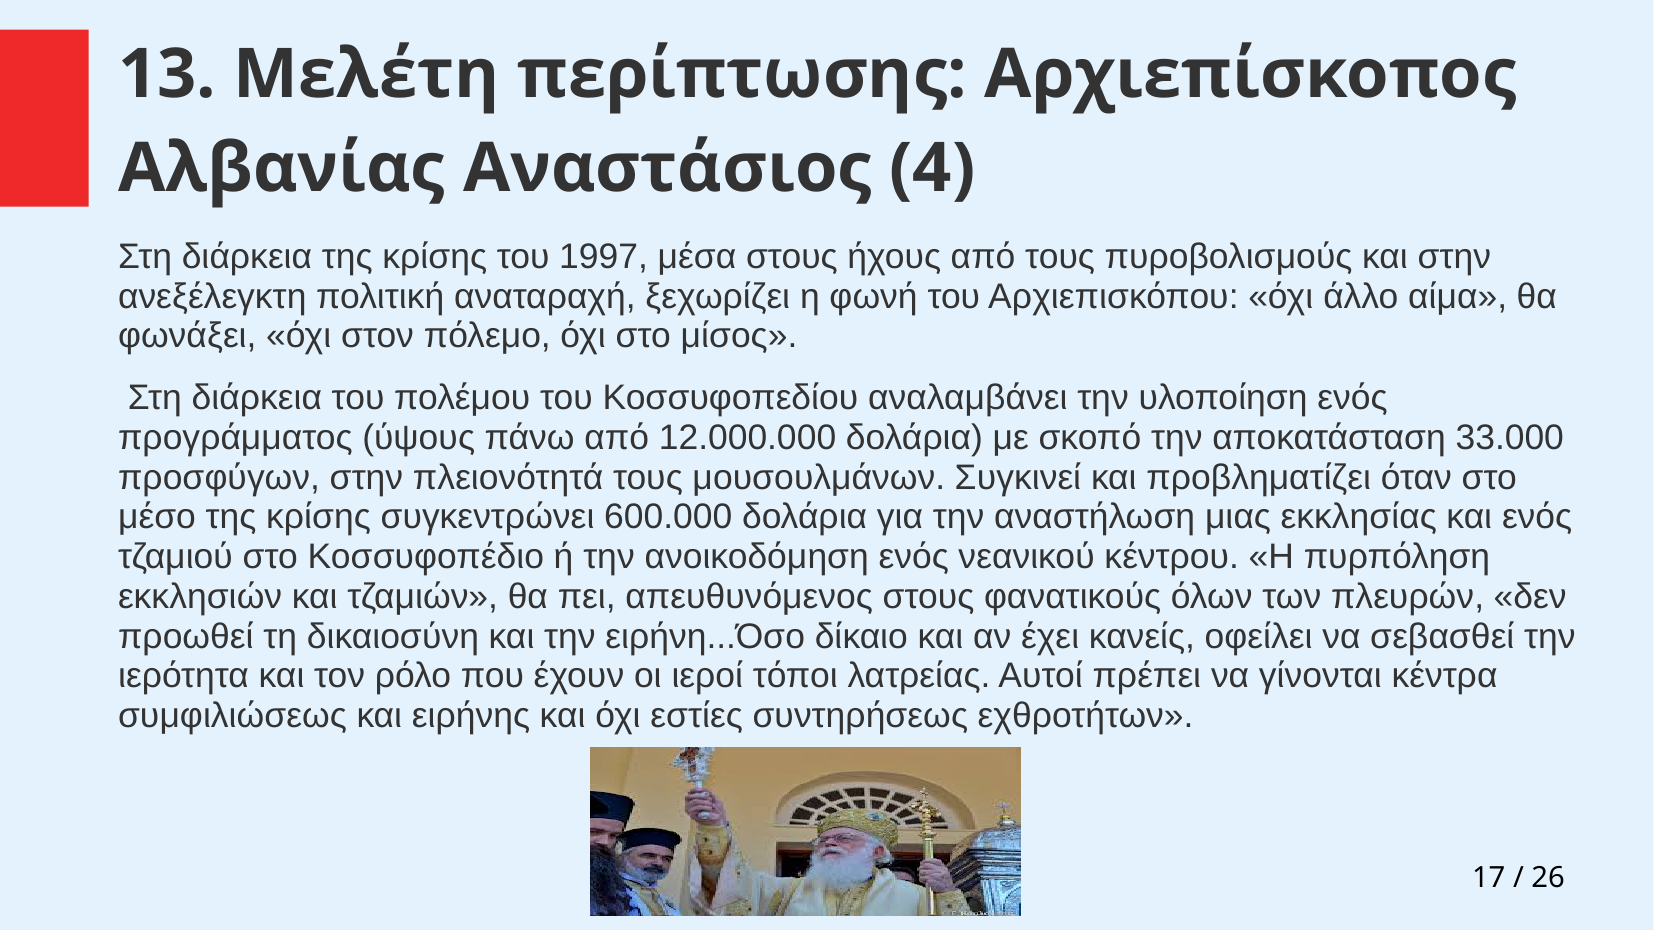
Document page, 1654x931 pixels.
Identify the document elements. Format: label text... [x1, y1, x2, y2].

list Στη διάρκεια της κρίσης του 1997, μέσα στους ήχους από τους πυροβολισμούς και στην ανεξέλεγκτη πολιτική αναταραχή, ξεχωρίζει η φωνή του Αρχιεπισκόπου: «όχι άλλο αίμα», θα φωνάξει, «όχι στον πόλεμο, όχι στο μίσος». Στη διάρκεια του πολέμου του Κοσσυφοπεδίου αναλαμβάνει την υλοποίηση ενός προγράμματος (ύψους πάνω από 12.000.000 δολάρια) με σκοπό την αποκατάσταση 33.000 προσφύγων, στην πλειονότητά τους μουσουλμάνων. Συγκινεί και προβληματίζει όταν στο μέσο της κρίσης συγκεντρώνει 600.000 δολάρια για την αναστήλωση μιας εκκλησίας και ενός τζαμιού στο Κοσσυφοπέδιο ή την ανοικοδόμηση ενός νεανικού κέντρου. «Η πυρπόληση εκκλησιών και τζαμιών», θα πει, απευθυνόμενος στους φανατικούς όλων των πλευρών, «δεν προωθεί τη δικαιοσύνη και την ειρήνη...Όσο δίκαιο και αν έχει κανείς, οφείλει να σεβασθεί την ιερότητα και τον ρόλο που έχουν οι ιεροί τόποι λατρείας. Αυτοί πρέπει να γίνονται κέντρα συμφιλιώσεως και ειρήνης και όχι εστίες συντηρήσεως εχθροτήτων». [118, 236, 1595, 798]
picture [590, 747, 1021, 916]
title 13. Μελέτη περίπτωσης: Αρχιεπίσκοπος Αλβανίας Αναστάσιος (4) [118, 21, 1595, 216]
